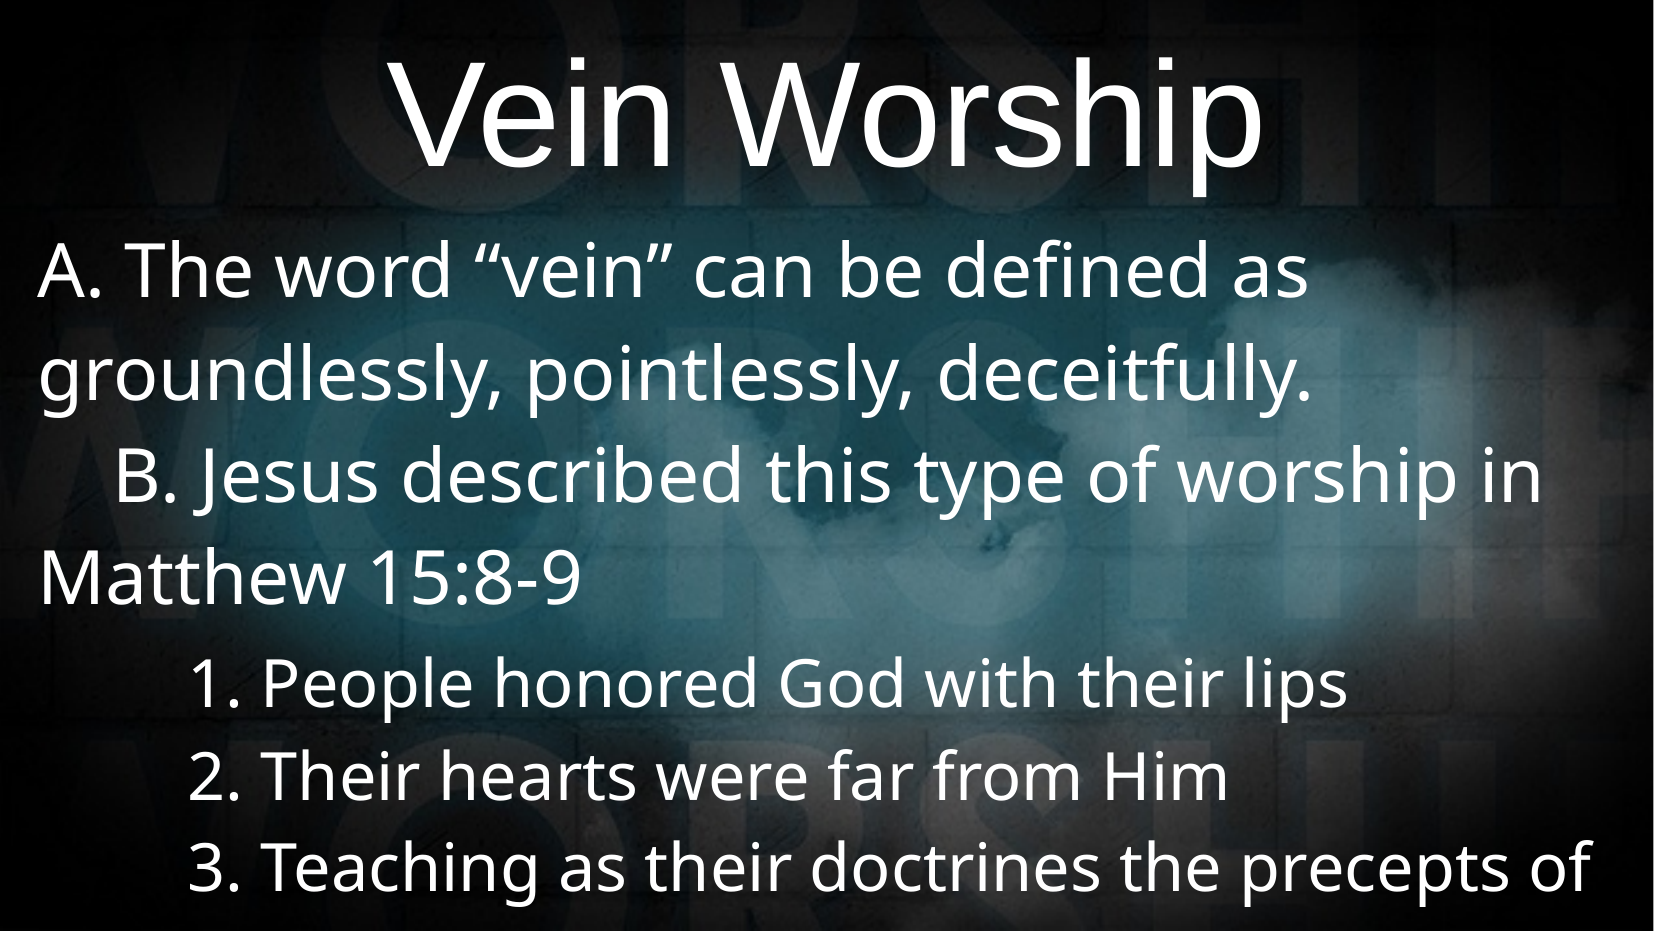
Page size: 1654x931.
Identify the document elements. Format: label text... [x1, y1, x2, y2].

title Vein Worship [82, 30, 1571, 199]
picture [0, 0, 1654, 931]
subtitle A. The word “vein” can be defined as groundlessly, pointlessly, deceitfully. B. Jesus described this type of worship in Matthew 15:8-9 1. People honored God with their lips 2. Their hearts were far from Him 3. Teaching as their doctrines the precepts of men [37, 217, 1613, 901]
